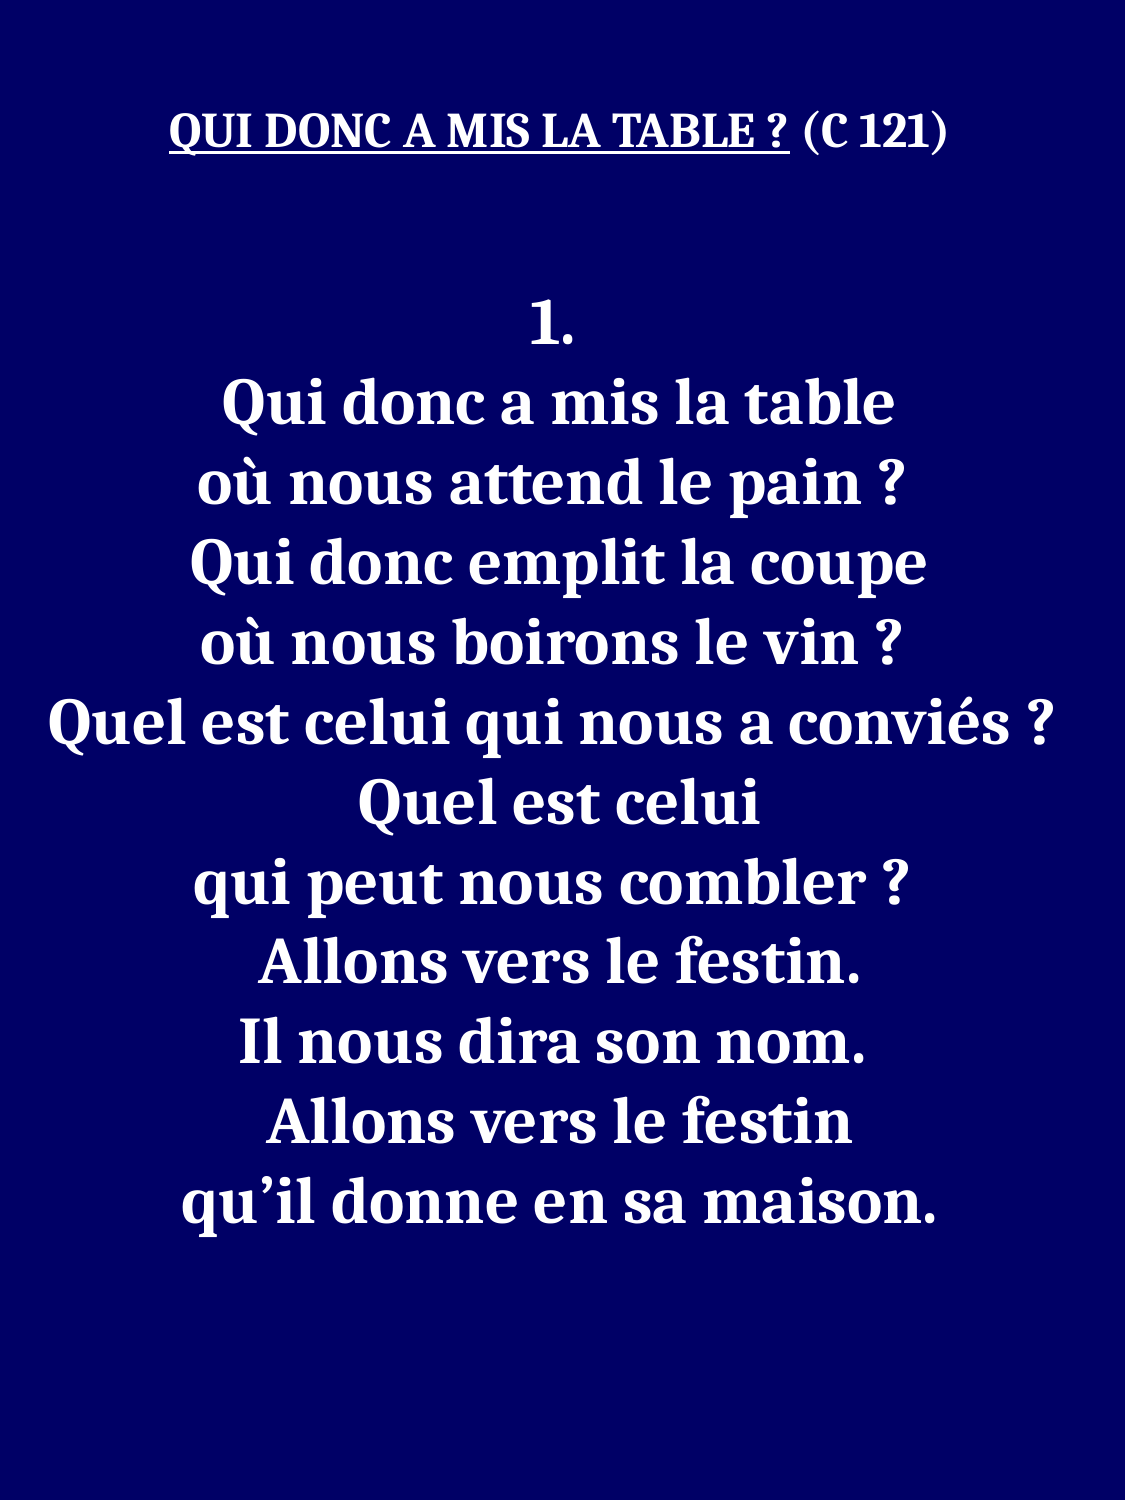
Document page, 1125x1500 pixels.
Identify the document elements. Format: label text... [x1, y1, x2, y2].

text_box QUI DONC A MIS LA TABLE ? (C 121) 1. Qui donc a mis la table où nous attend le pain ? Qui donc emplit la coupe où nous boirons le vin ? Quel est celui qui nous a conviés ? Quel est celui qui peut nous combler ? Allons vers le festin. Il nous dira son nom. Allons vers le festin qu’il donne en sa maison. [0, 0, 1125, 1275]
